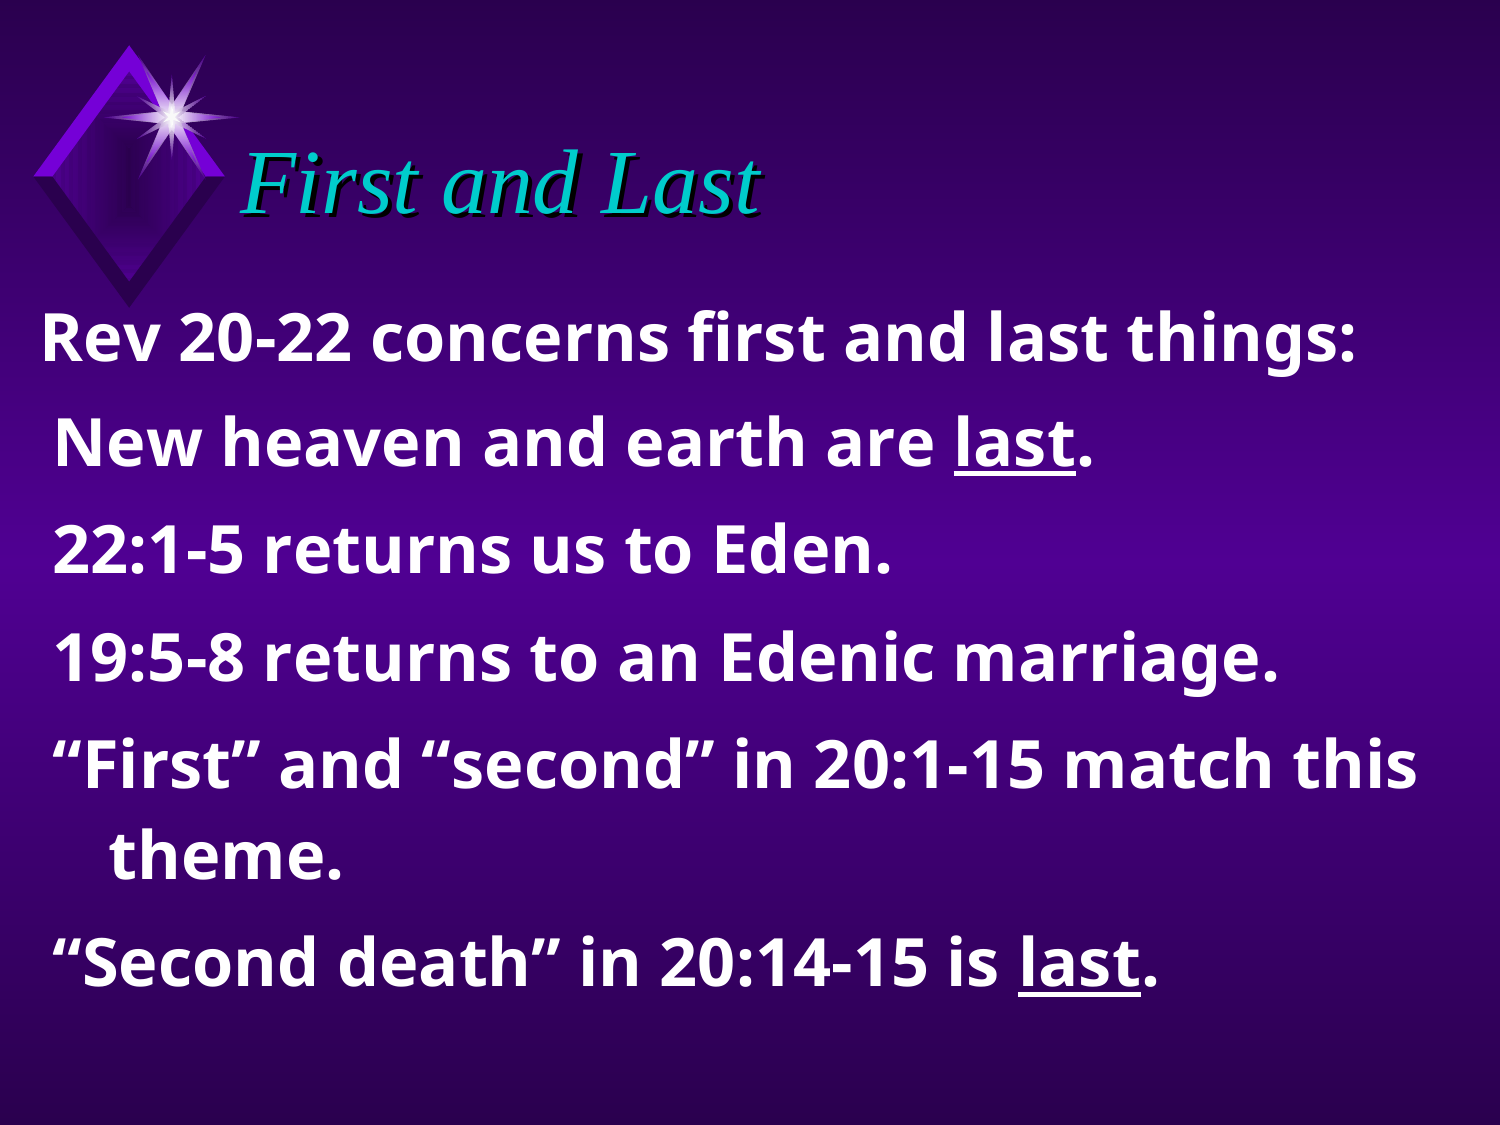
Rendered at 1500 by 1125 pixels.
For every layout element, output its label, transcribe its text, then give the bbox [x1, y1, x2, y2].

title First and Last [224, 78, 1388, 287]
text_box Rev 20-22 concerns first and last things: [24, 287, 1500, 383]
list New heaven and earth are last. 22:1-5 returns us to Eden. 19:5-8 returns to an Edenic marriage. “First” and “second” in 20:1-15 match this theme. “Second death” in 20:14-15 is last. [37, 387, 1500, 1063]
